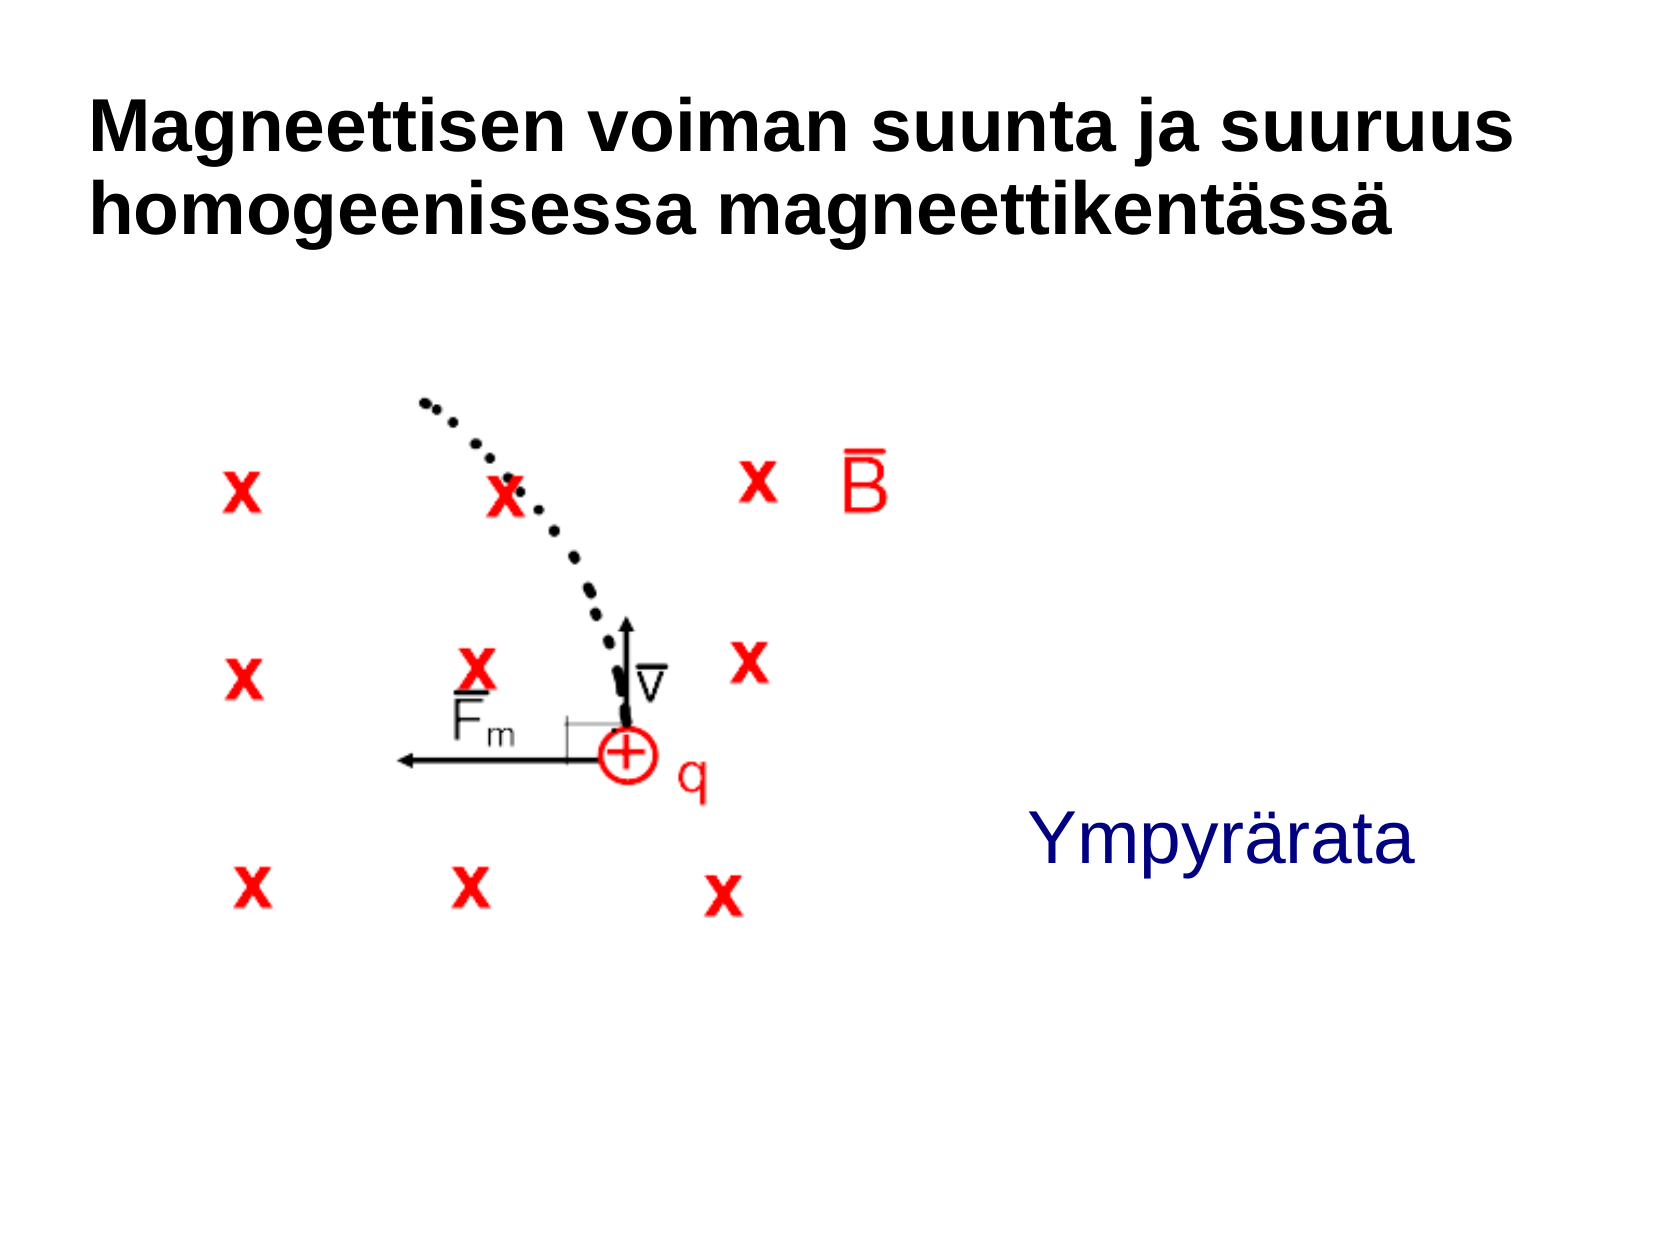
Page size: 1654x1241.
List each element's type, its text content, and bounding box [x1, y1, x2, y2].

text_box Ympyrärata [1012, 788, 1441, 887]
picture [146, 304, 949, 999]
text_box Magneettisen voiman suunta ja suuruus homogeenisessa magneettikentässä [73, 75, 1560, 343]
